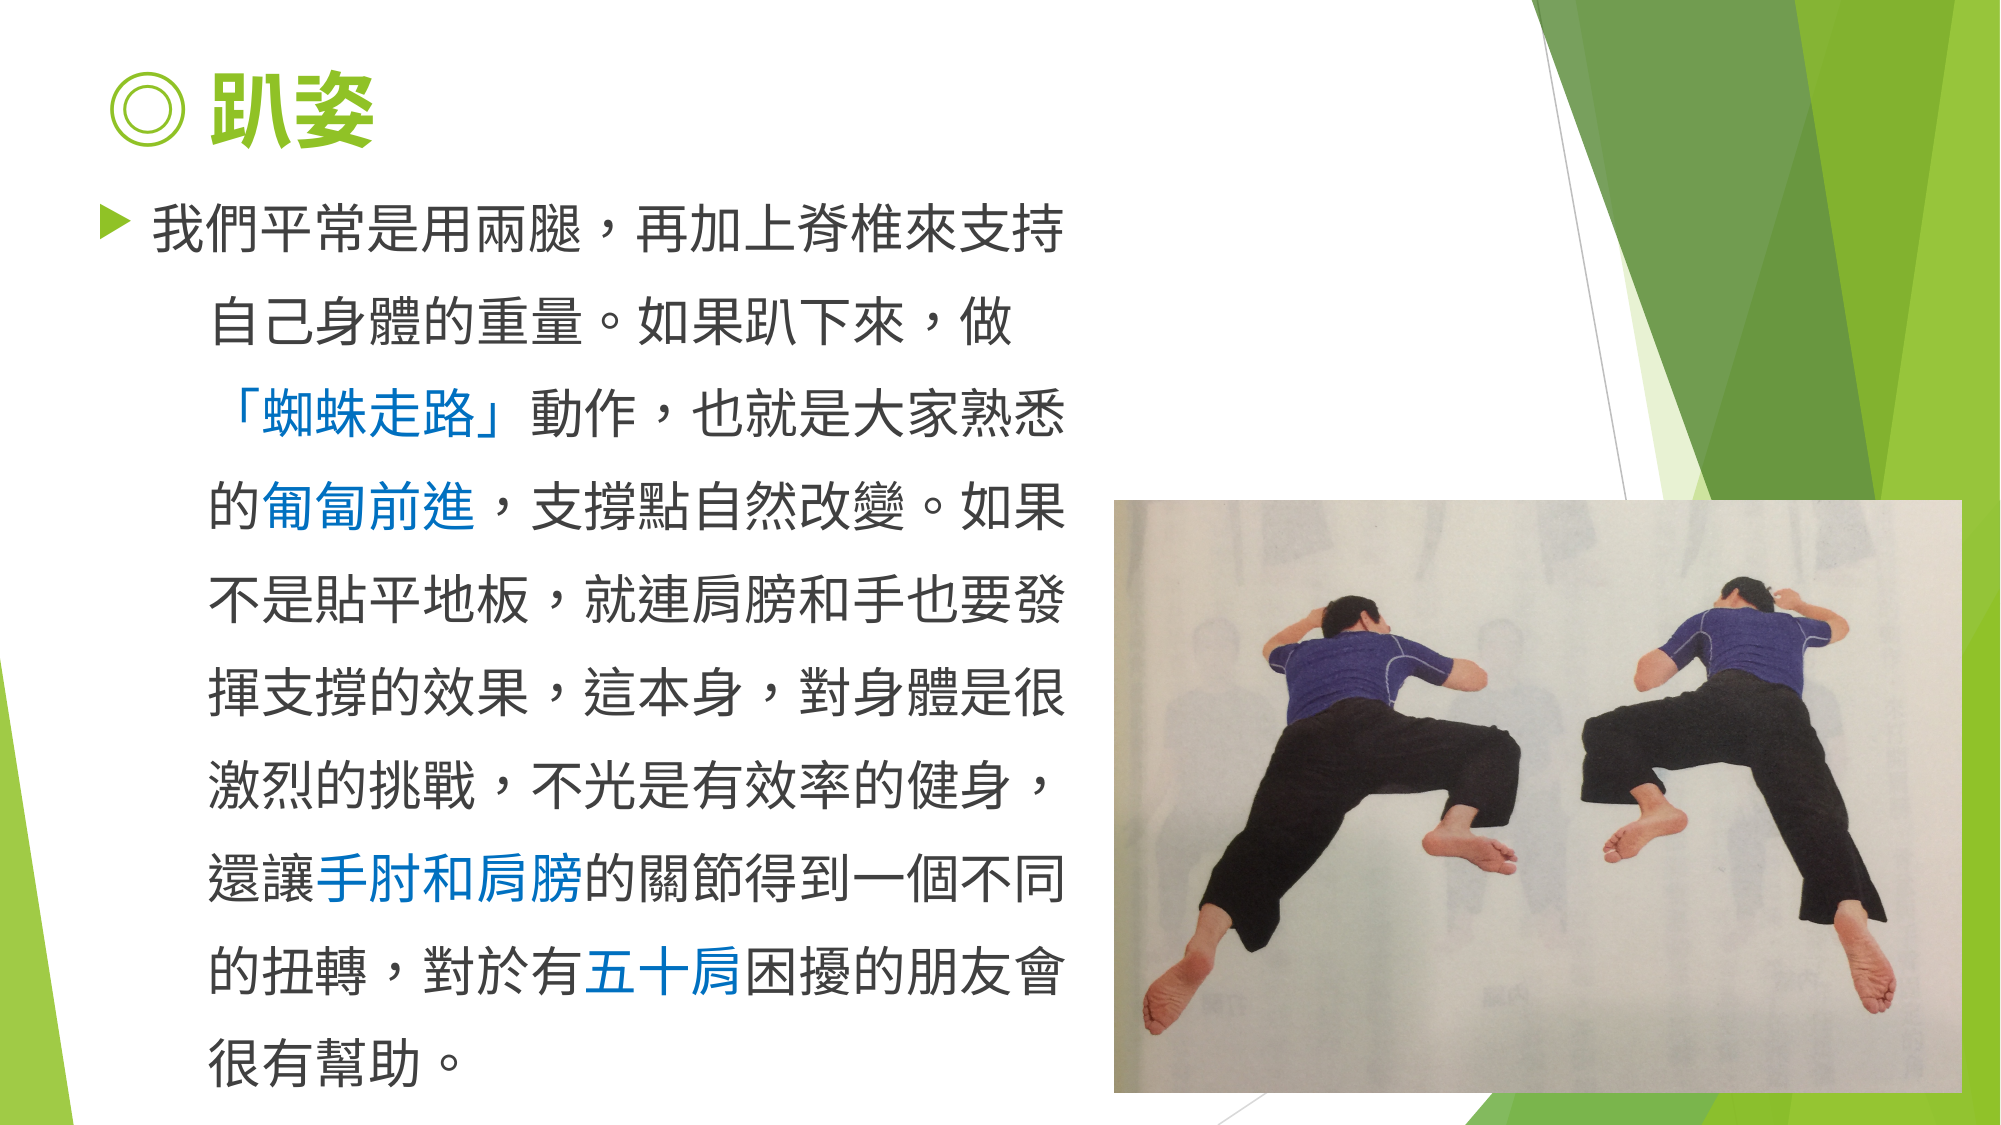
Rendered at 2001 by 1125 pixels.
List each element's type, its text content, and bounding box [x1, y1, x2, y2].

list 我們平常是用兩腿，再加上脊椎來支持自己身體的重量。如果趴下來，做「蜘蛛走路」動作，也就是大家熟悉的匍匐前進，支撐點自然改變。如果不是貼平地板，就連肩膀和手也要發揮支撐的效果，這本身，對身體是很激烈的挑戰，不光是有效率的健身，還讓手肘和肩膀的關節得到一個不同的扭轉，對於有五十肩困擾的朋友會很有幫助。 [81, 158, 1130, 1107]
picture [1114, 501, 1962, 1093]
title ◎趴姿 [91, 50, 1502, 267]
